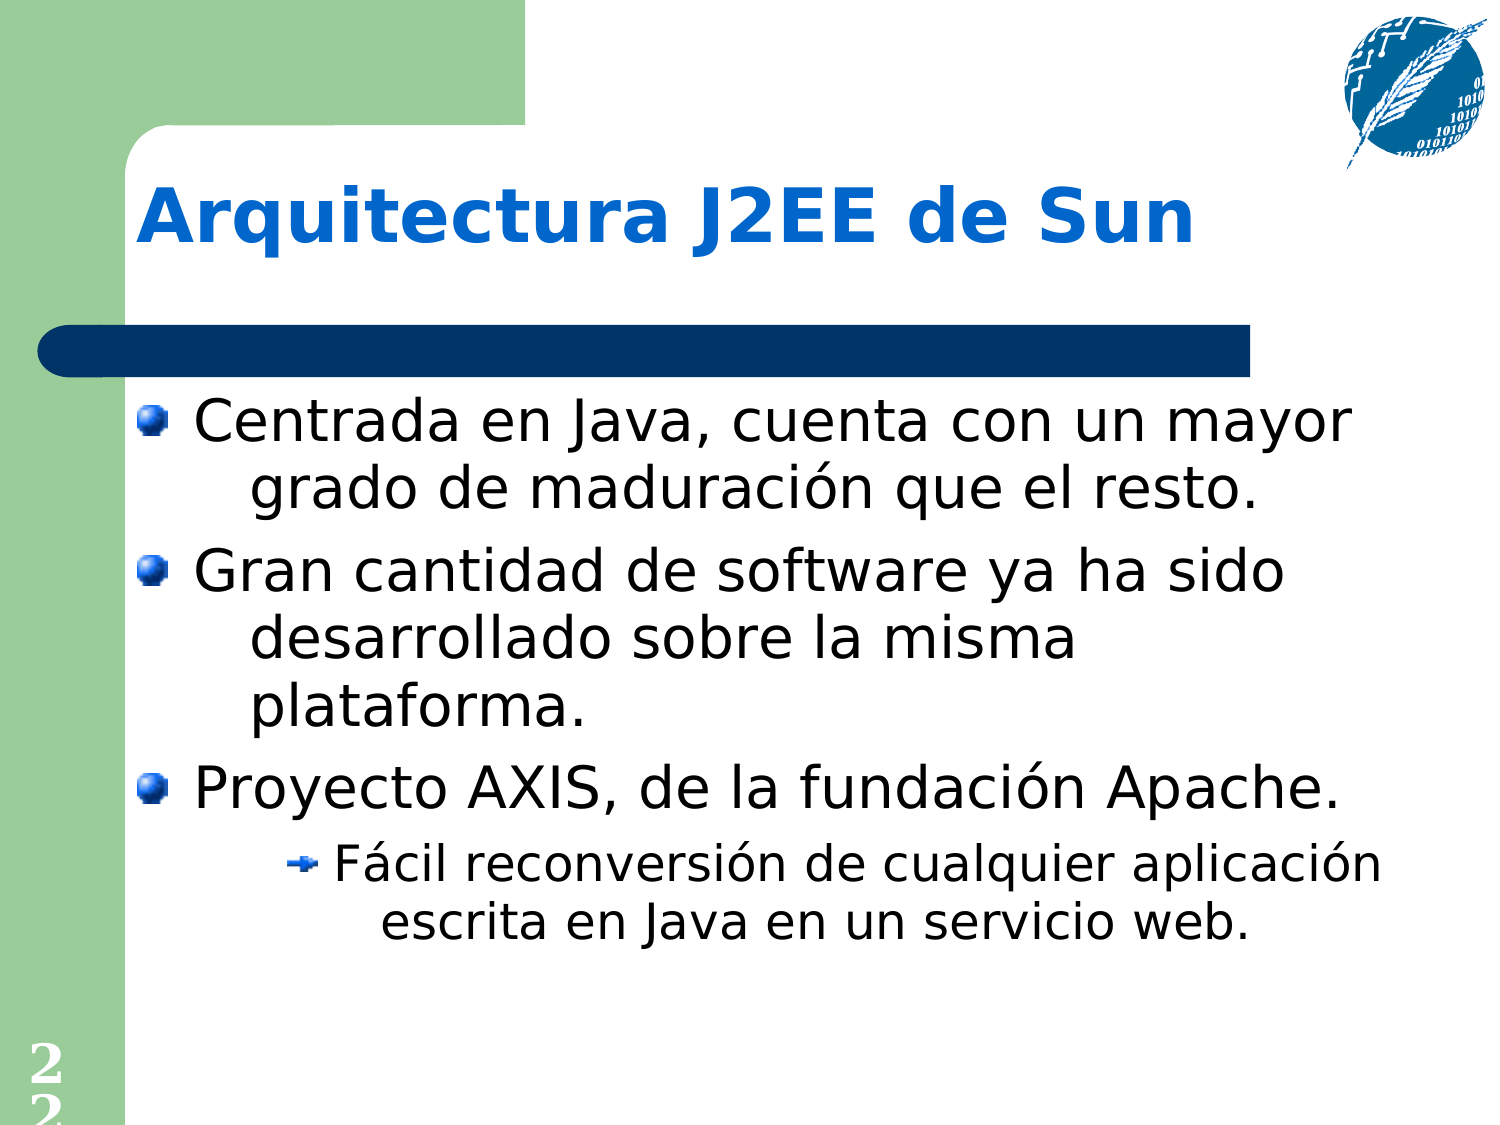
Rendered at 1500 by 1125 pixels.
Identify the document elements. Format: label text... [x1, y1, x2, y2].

list Centrada en Java, cuenta con un mayor grado de maduración que el resto. Gran cantidad de software ya ha sido desarrollado sobre la misma plataforma. Proyecto AXIS, de la fundación Apache. Fácil reconversión de cualquier aplicación escrita en Java en un servicio web. [137, 387, 1400, 1099]
picture [1416, 140, 1425, 149]
picture [1341, 15, 1487, 172]
picture [1427, 138, 1431, 148]
picture [1436, 127, 1450, 136]
title Arquitectura J2EE de Sun [136, 135, 1413, 302]
picture [1433, 139, 1440, 147]
